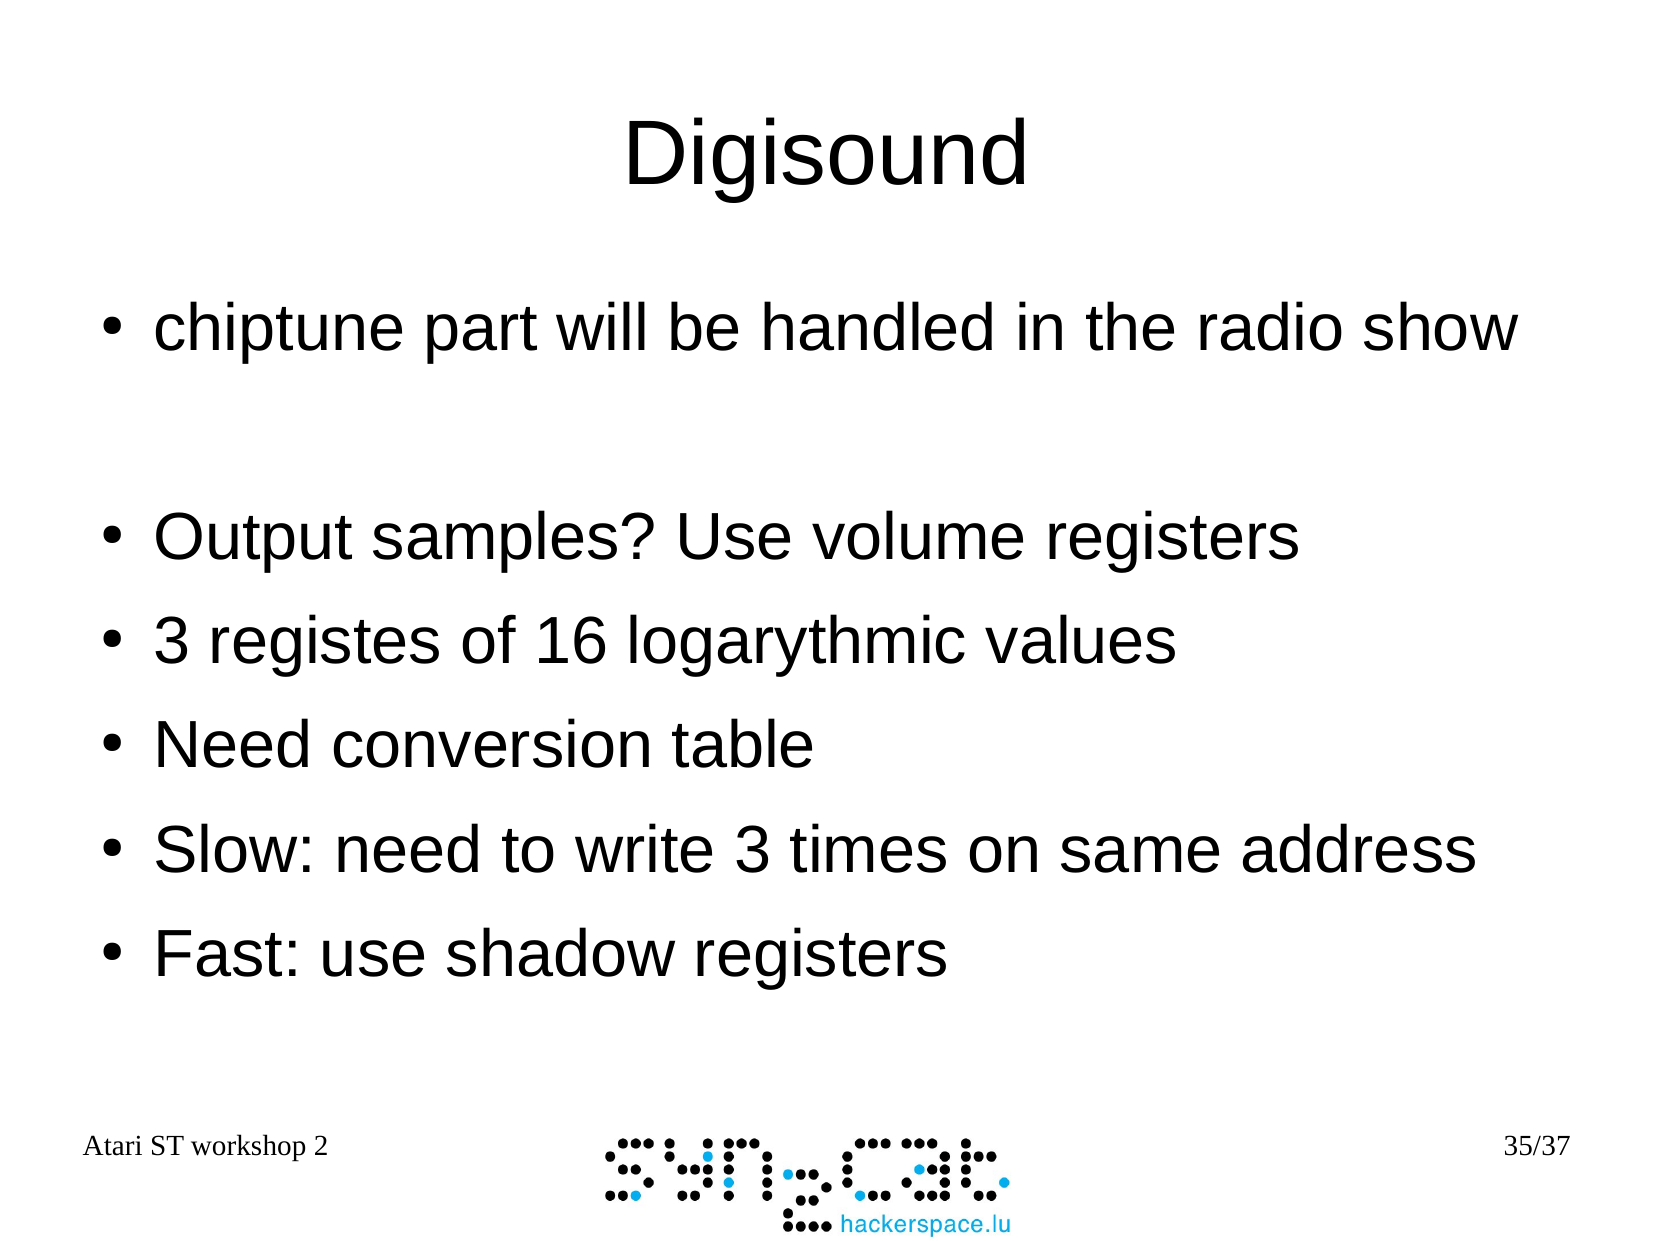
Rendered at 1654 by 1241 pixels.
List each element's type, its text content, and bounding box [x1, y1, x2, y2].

title Digisound [82, 49, 1571, 257]
list chiptune part will be handled in the radio show Output samples? Use volume registers 3 registes of 16 logarythmic values Need conversion table Slow: need to write 3 times on same address Fast: use shadow registers [82, 290, 1571, 1109]
picture [600, 1124, 1025, 1241]
